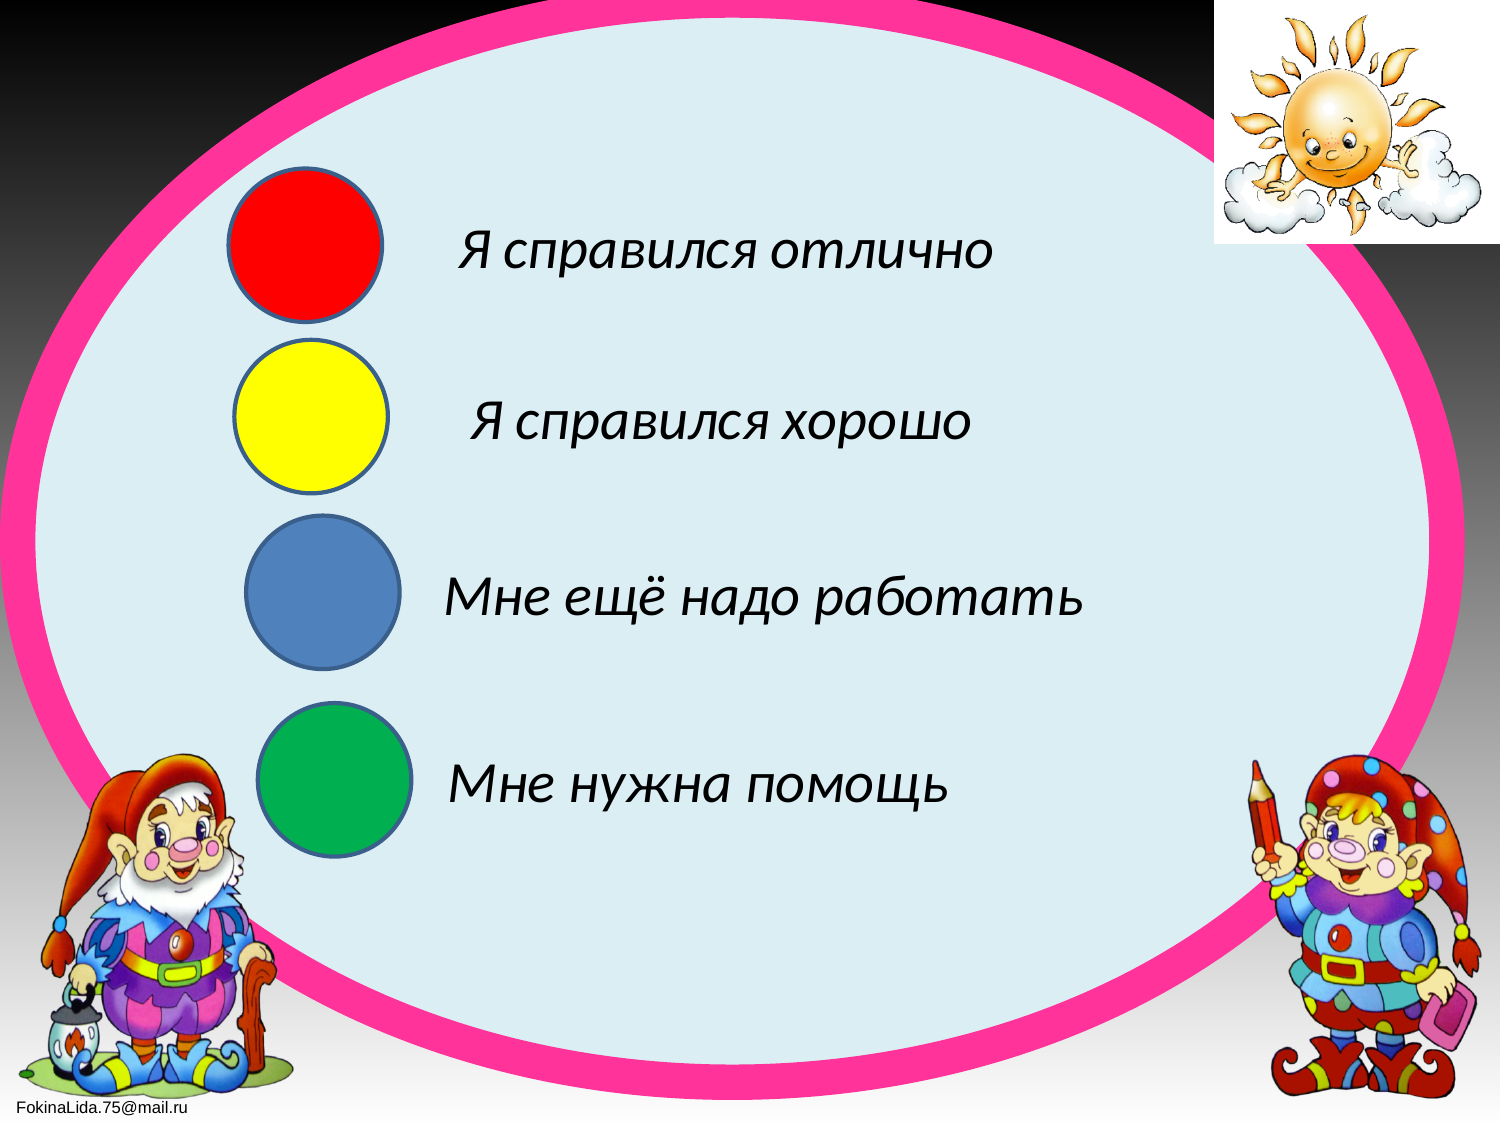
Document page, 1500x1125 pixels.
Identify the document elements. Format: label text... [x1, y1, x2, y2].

list [81, 87, 1432, 932]
text_box [234, 339, 388, 494]
text_box [257, 703, 412, 857]
picture [17, 751, 294, 1101]
text_box Мне ещё надо работать [428, 549, 1161, 635]
text_box Я справился отлично [443, 202, 1010, 288]
text_box Мне нужна помощь [432, 737, 1327, 822]
text_box [228, 168, 383, 323]
text_box [246, 515, 400, 670]
picture [1246, 751, 1483, 1101]
picture [1214, 0, 1500, 244]
text_box Я справился хорошо [455, 373, 988, 459]
